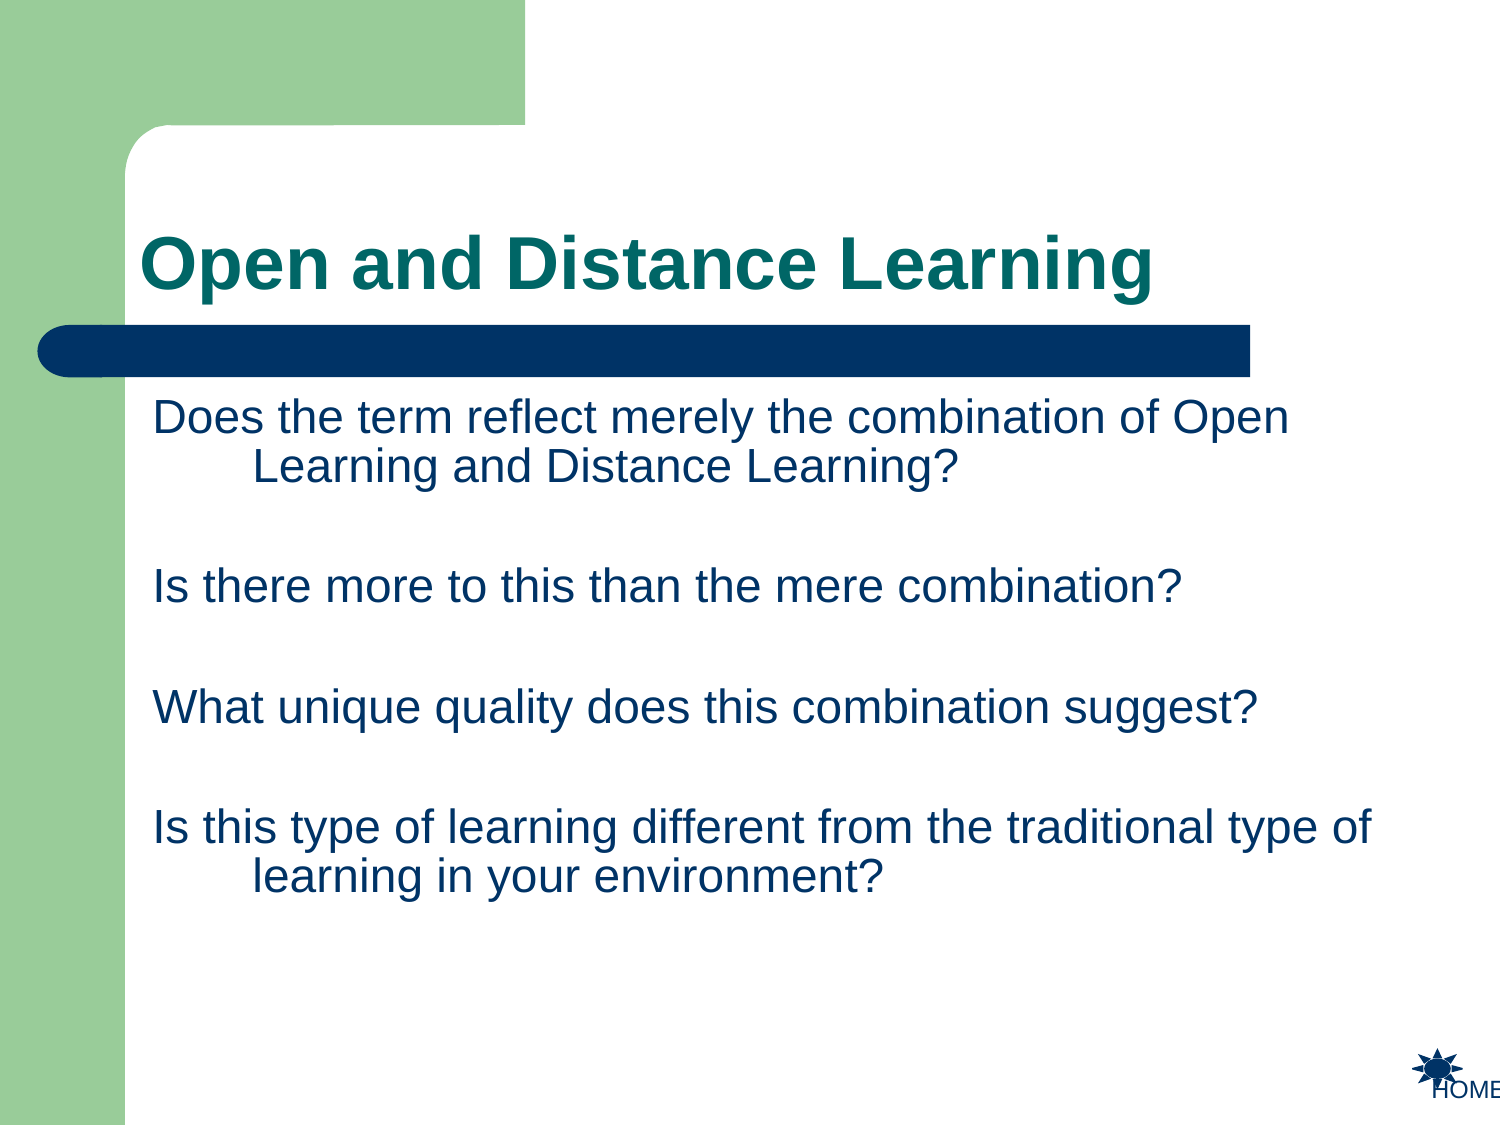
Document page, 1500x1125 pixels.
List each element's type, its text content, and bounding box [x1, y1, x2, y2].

text_box HOME [1419, 1055, 1456, 1088]
list Does the term reflect merely the combination of Open Learning and Distance Learning? Is there more to this than the mere combination? What unique quality does this combination suggest? Is this type of learning different from the traditional type of learning in your environment? [137, 387, 1400, 999]
text_box HOME [1433, 1049, 1442, 1058]
title Open and Distance Learning [124, 124, 1425, 313]
